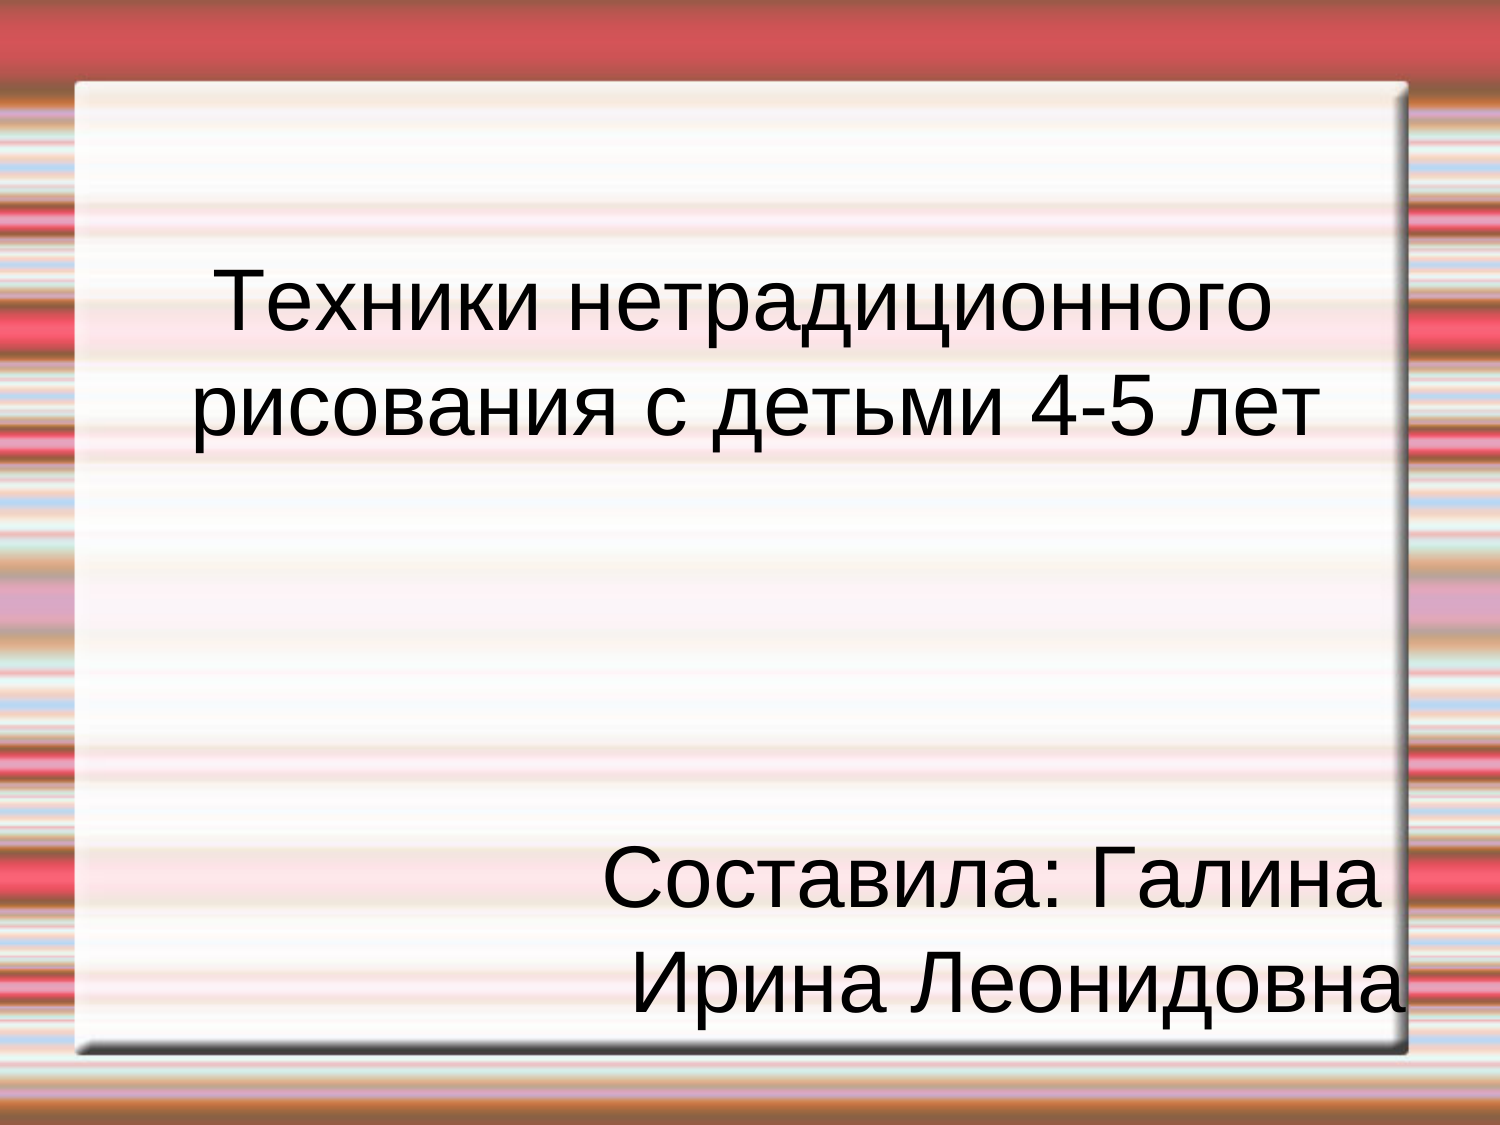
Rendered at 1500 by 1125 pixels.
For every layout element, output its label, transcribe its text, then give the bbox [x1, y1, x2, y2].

title Техники нетрадиционного рисования с детьми 4-5 лет [75, 235, 1438, 561]
picture [0, 0, 1500, 1125]
subtitle Составила: Галина Ирина Леонидовна [59, 602, 1422, 790]
